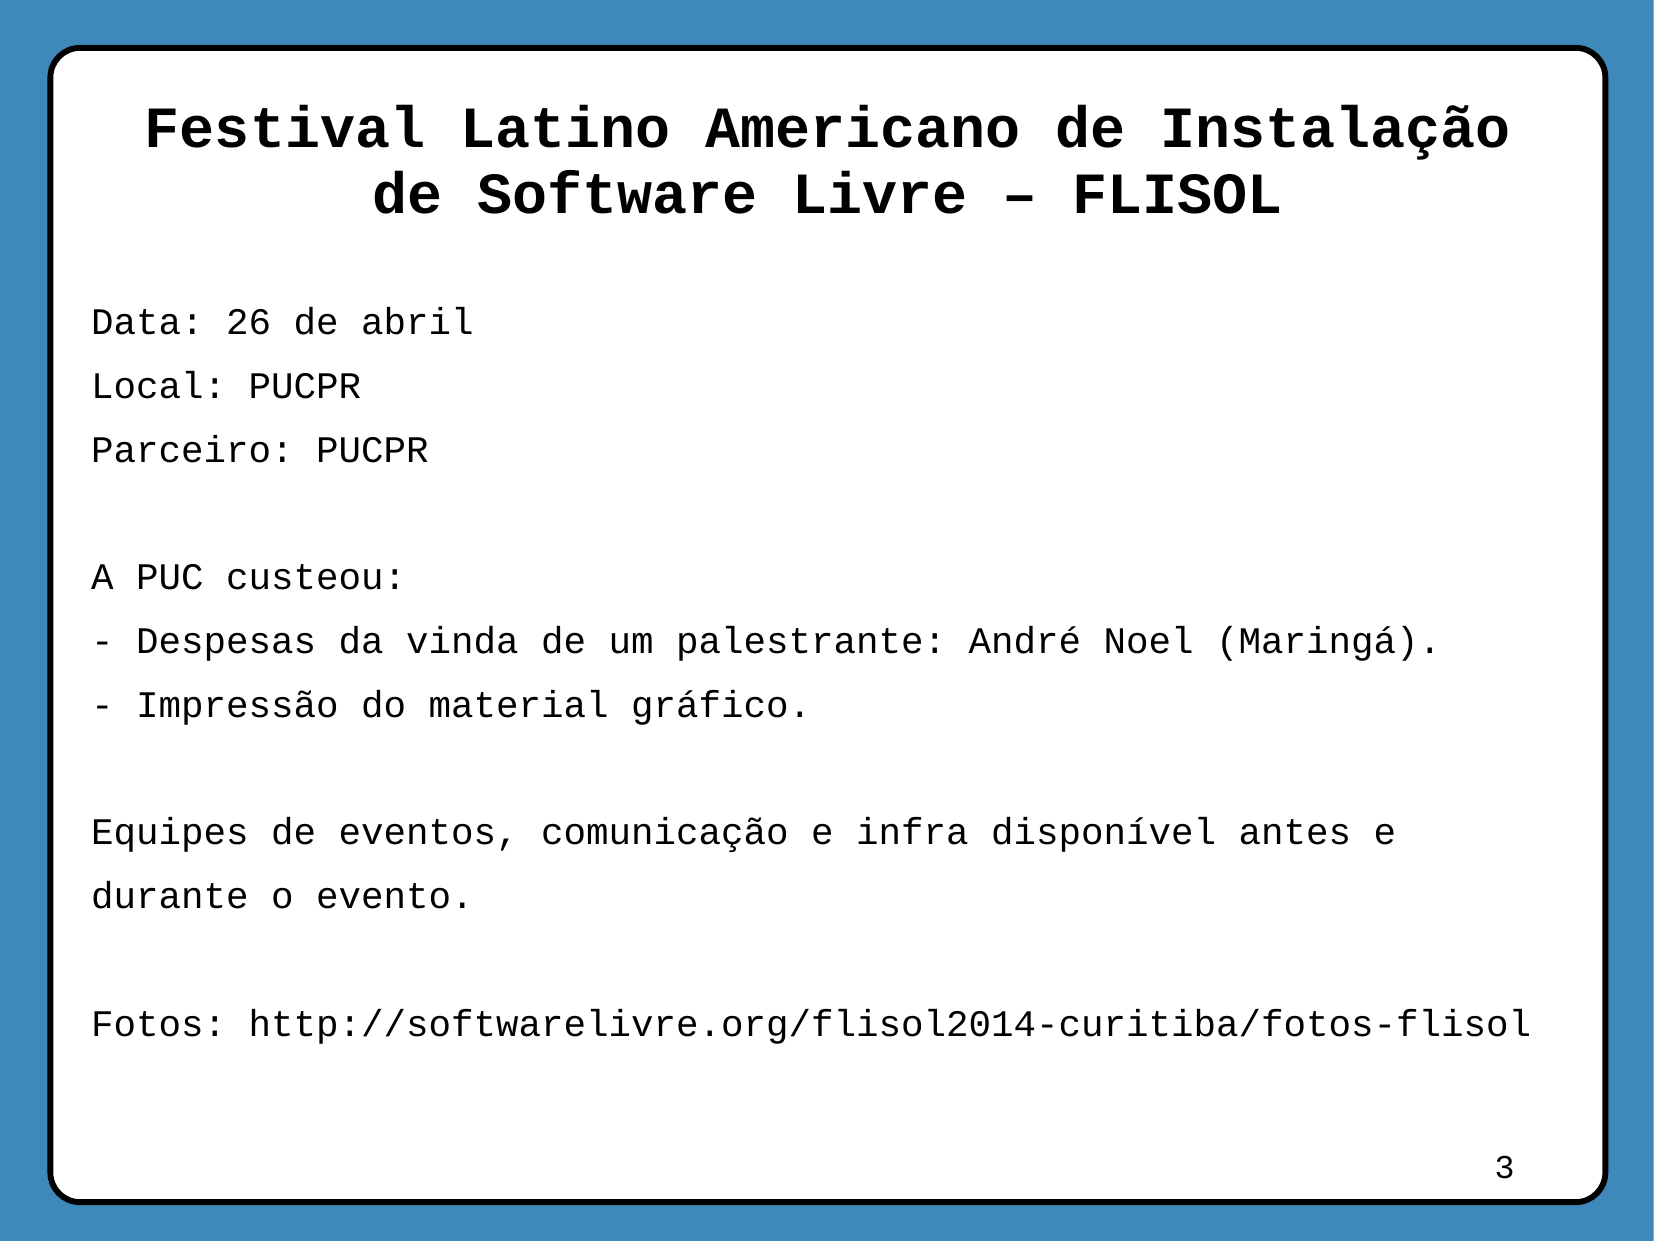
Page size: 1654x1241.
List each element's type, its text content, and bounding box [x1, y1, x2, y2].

title Festival Latino Americano de Instalação de Software Livre – FLISOL [121, 61, 1534, 269]
text_box <número> [1494, 1150, 1654, 1224]
list Data: 26 de abril Local: PUCPR Parceiro: PUCPR A PUC custeou: - Despesas da vinda de um palestrante: André Noel (Maringá). - Impressão do material gráfico. Equipes de eventos, comunicação e infra disponível antes e durante o evento. Fotos: http://softwarelivre.org/flisol2014-curitiba/fotos-flisol [91, 282, 1532, 1095]
picture [0, 0, 1654, 1241]
